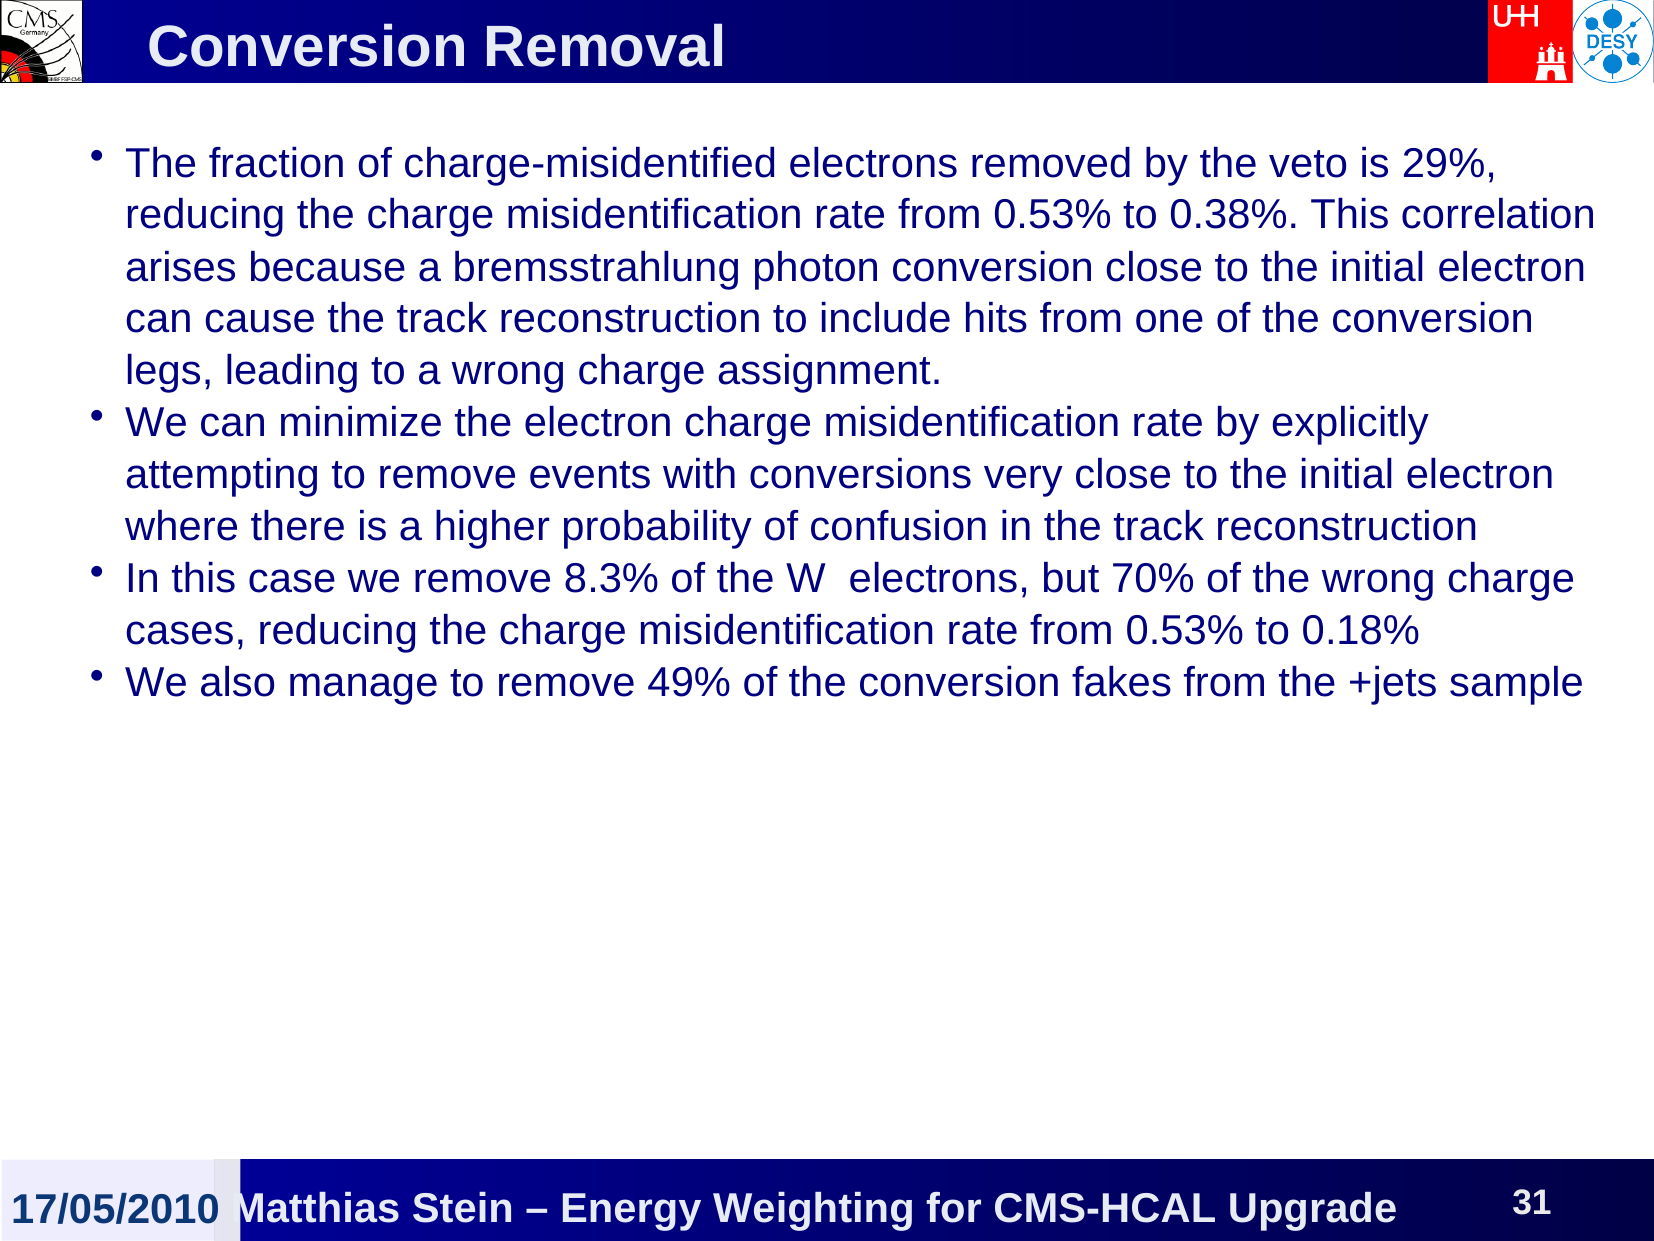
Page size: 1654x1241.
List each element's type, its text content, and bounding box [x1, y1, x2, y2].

picture [1488, 0, 1654, 83]
text_box The fraction of charge-misidentified electrons removed by the veto is 29%, reducing the charge misidentification rate from 0.53% to 0.38%. This correlation arises because a bremsstrahlung photon conversion close to the initial electron can cause the track reconstruction to include hits from one of the conversion legs, leading to a wrong charge assignment. We can minimize the electron charge misidentification rate by explicitly attempting to remove events with conversions very close to the initial electron where there is a higher probability of confusion in the track reconstruction In this case we remove 8.3% of the W electrons, but 70% of the wrong charge cases, reducing the charge misidentification rate from 0.53% to 0.18% We also manage to remove 49% of the conversion fakes from the +jets sample [75, 126, 1613, 713]
picture [0, 0, 83, 83]
title Conversion Removal [147, 4, 1477, 78]
